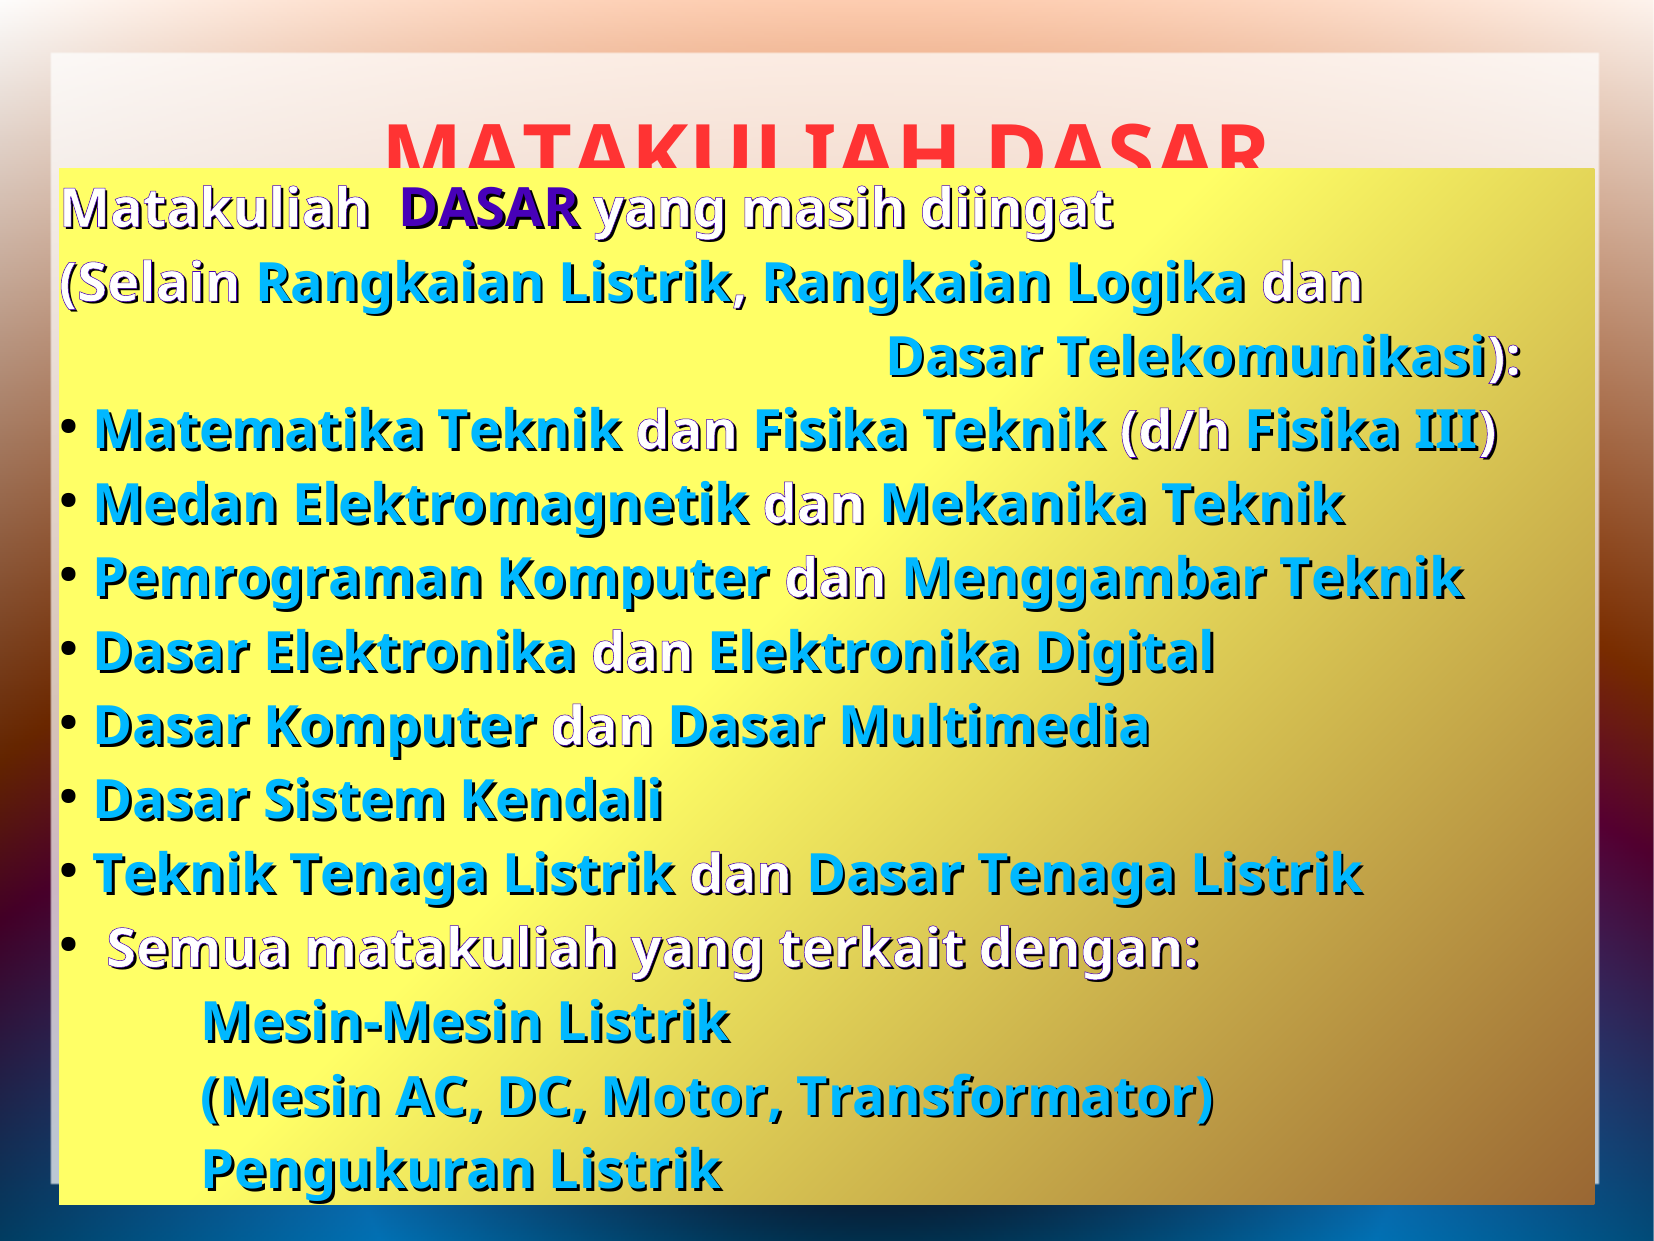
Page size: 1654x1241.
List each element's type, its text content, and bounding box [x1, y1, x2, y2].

picture [0, 0, 1654, 1241]
title MATAKULIAH DASAR [82, 49, 1571, 168]
subtitle Matakuliah DASAR yang masih diingat (Selain Rangkaian Listrik, Rangkaian Logika dan Dasar Telekomunikasi): Matematika Teknik dan Fisika Teknik (d/h Fisika III) Medan Elektromagnetik dan Mekanika Teknik Pemrograman Komputer dan Menggambar Teknik Dasar Elektronika dan Elektronika Digital Dasar Komputer dan Dasar Multimedia Dasar Sistem Kendali Teknik Tenaga Listrik dan Dasar Tenaga Listrik Semua matakuliah yang terkait dengan: Mesin-Mesin Listrik (Mesin AC, DC, Motor, Transformator) Pengukuran Listrik [59, 255, 1595, 1118]
